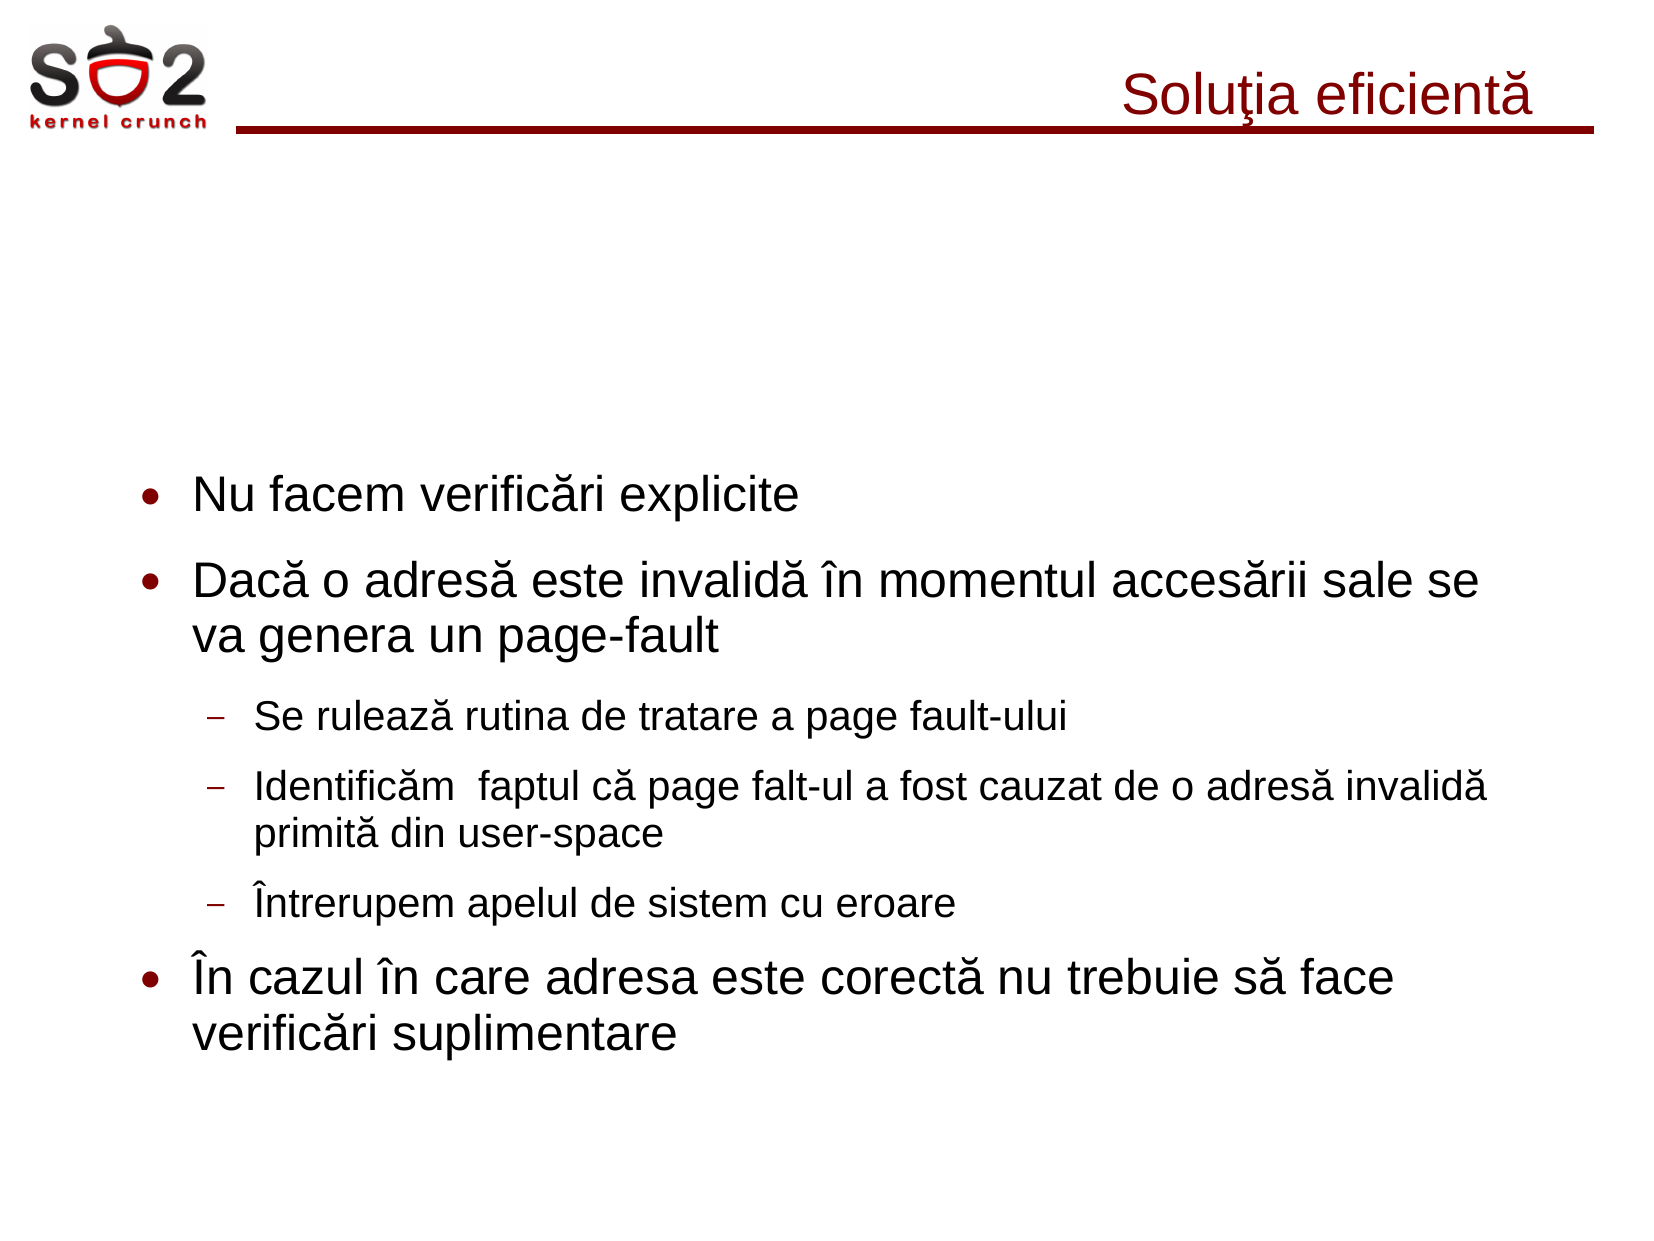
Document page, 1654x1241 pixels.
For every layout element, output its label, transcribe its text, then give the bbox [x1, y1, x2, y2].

list Nu facem verificări explicite Dacă o adresă este invalidă în momentul accesării sale se va genera un page-fault Se rulează rutina de tratare a page fault-ului Identificăm faptul că page falt-ul a fost cauzat de o adresă invalidă primită din user-space Întrerupem apelul de sistem cu eroare În cazul în care adresa este corectă nu trebuie să face verificări suplimentare [121, 373, 1534, 1155]
title Soluţia eficientă [121, 11, 1534, 178]
picture [29, 23, 121, 130]
